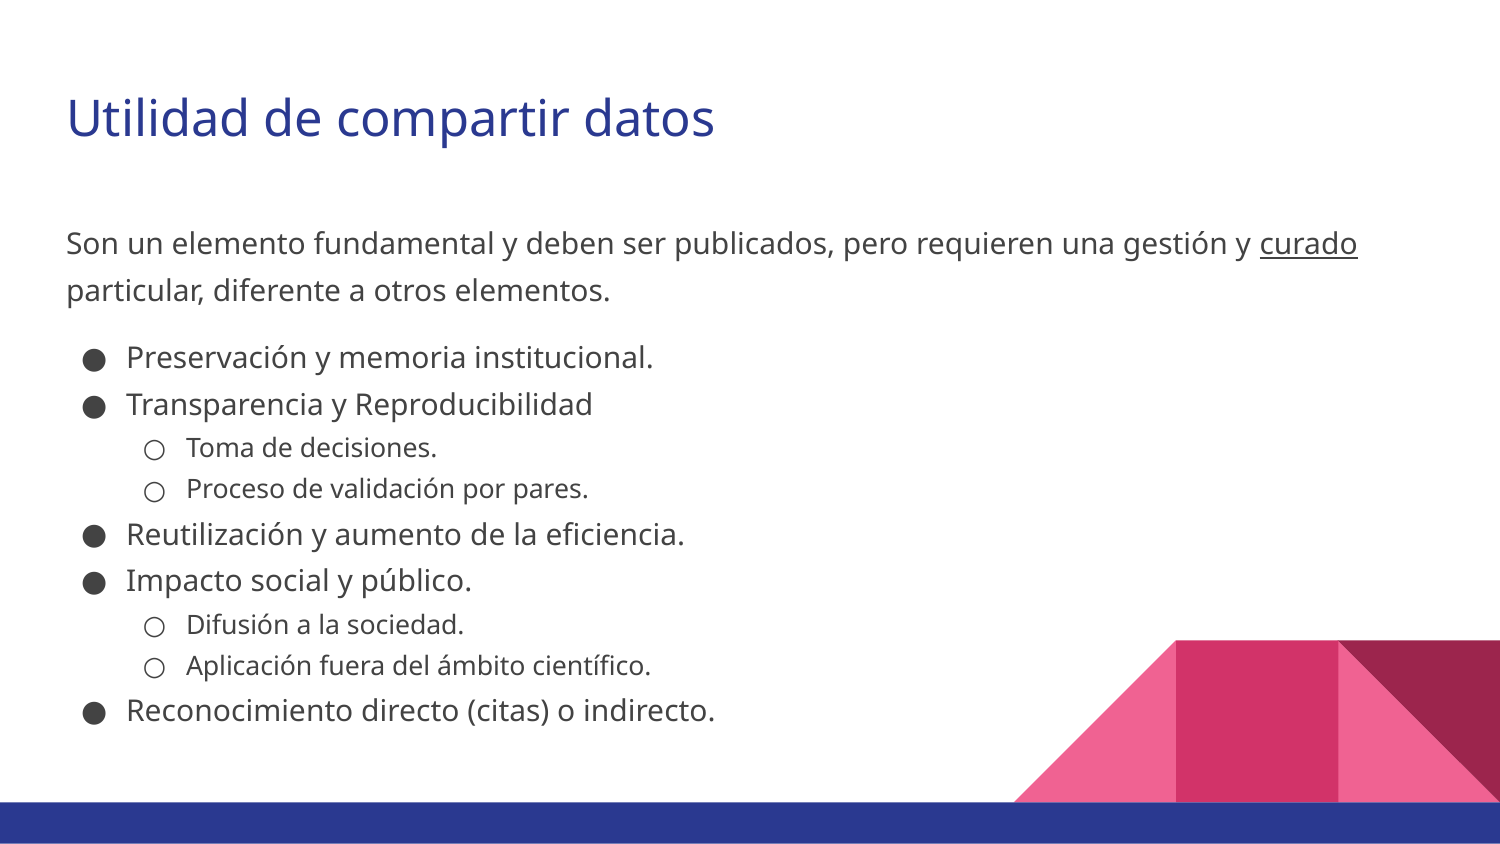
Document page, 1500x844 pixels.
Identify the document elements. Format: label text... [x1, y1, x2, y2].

list Son un elemento fundamental y deben ser publicados, pero requieren una gestión y curado particular, diferente a otros elementos. Preservación y memoria institucional. Transparencia y Reproducibilidad Toma de decisiones. Proceso de validación por pares. Reutilización y aumento de la eficiencia. Impacto social y público. Difusión a la sociedad. Aplicación fuera del ámbito científico. Reconocimiento directo (citas) o indirecto. [51, 201, 1449, 750]
title Utilidad de compartir datos [51, 67, 1449, 167]
